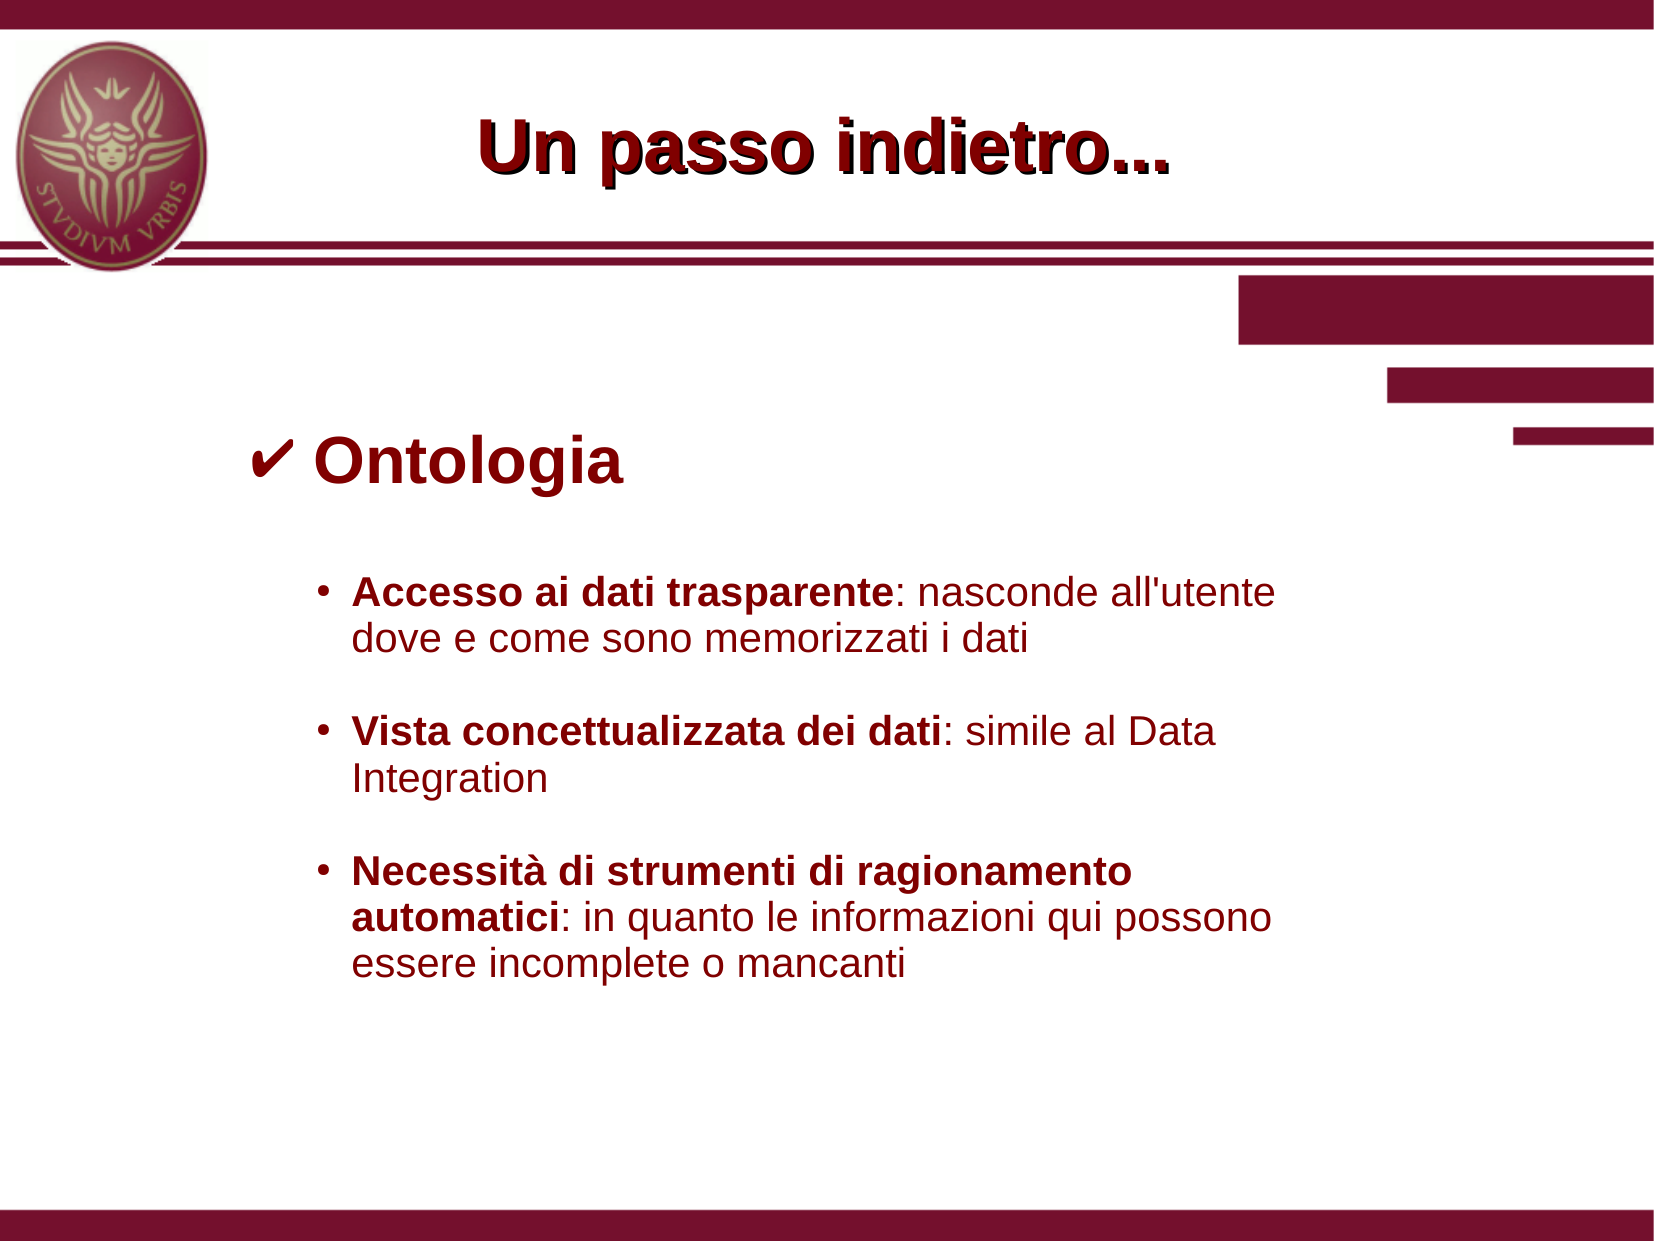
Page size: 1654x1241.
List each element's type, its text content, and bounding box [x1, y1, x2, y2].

text_box Un passo indietro... [411, 95, 1238, 195]
picture [0, 0, 1654, 1241]
text_box Accesso ai dati trasparente: nasconde all'utente dove e come sono memorizzati i dati Vista concettualizzata dei dati: simile al Data Integration Necessità di strumenti di ragionamento automatici: in quanto le informazioni qui possono essere incomplete o mancanti [265, 561, 1359, 1093]
text_box Ontologia [236, 415, 886, 505]
